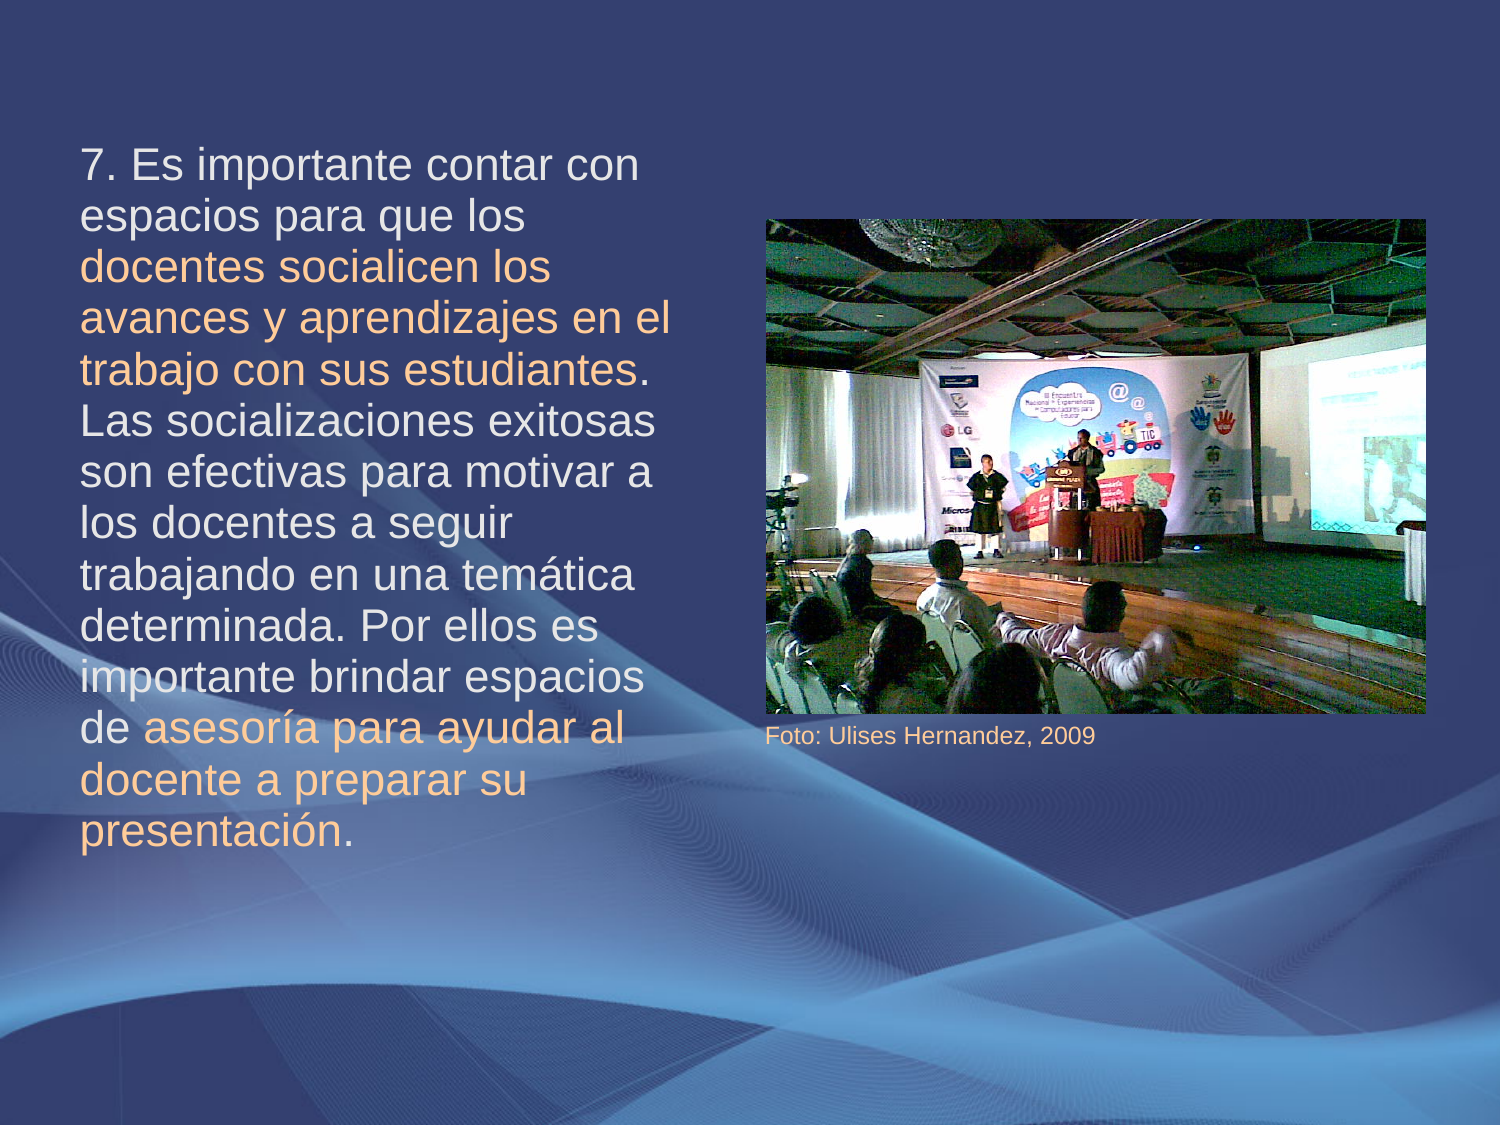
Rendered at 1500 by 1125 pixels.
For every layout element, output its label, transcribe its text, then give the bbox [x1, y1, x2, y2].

list 7. Es importante contar con espacios para que los docentes socialicen los avances y aprendizajes en el trabajo con sus estudiantes. Las socializaciones exitosas son efectivas para motivar a los docentes a seguir trabajando en una temática determinada. Por ellos es importante brindar espacios de asesoría para ayudar al docente a preparar su presentación. [79, 138, 680, 857]
text_box Foto: Ulises Hernandez, 2009 [750, 714, 1112, 758]
picture [0, 0, 1500, 1125]
